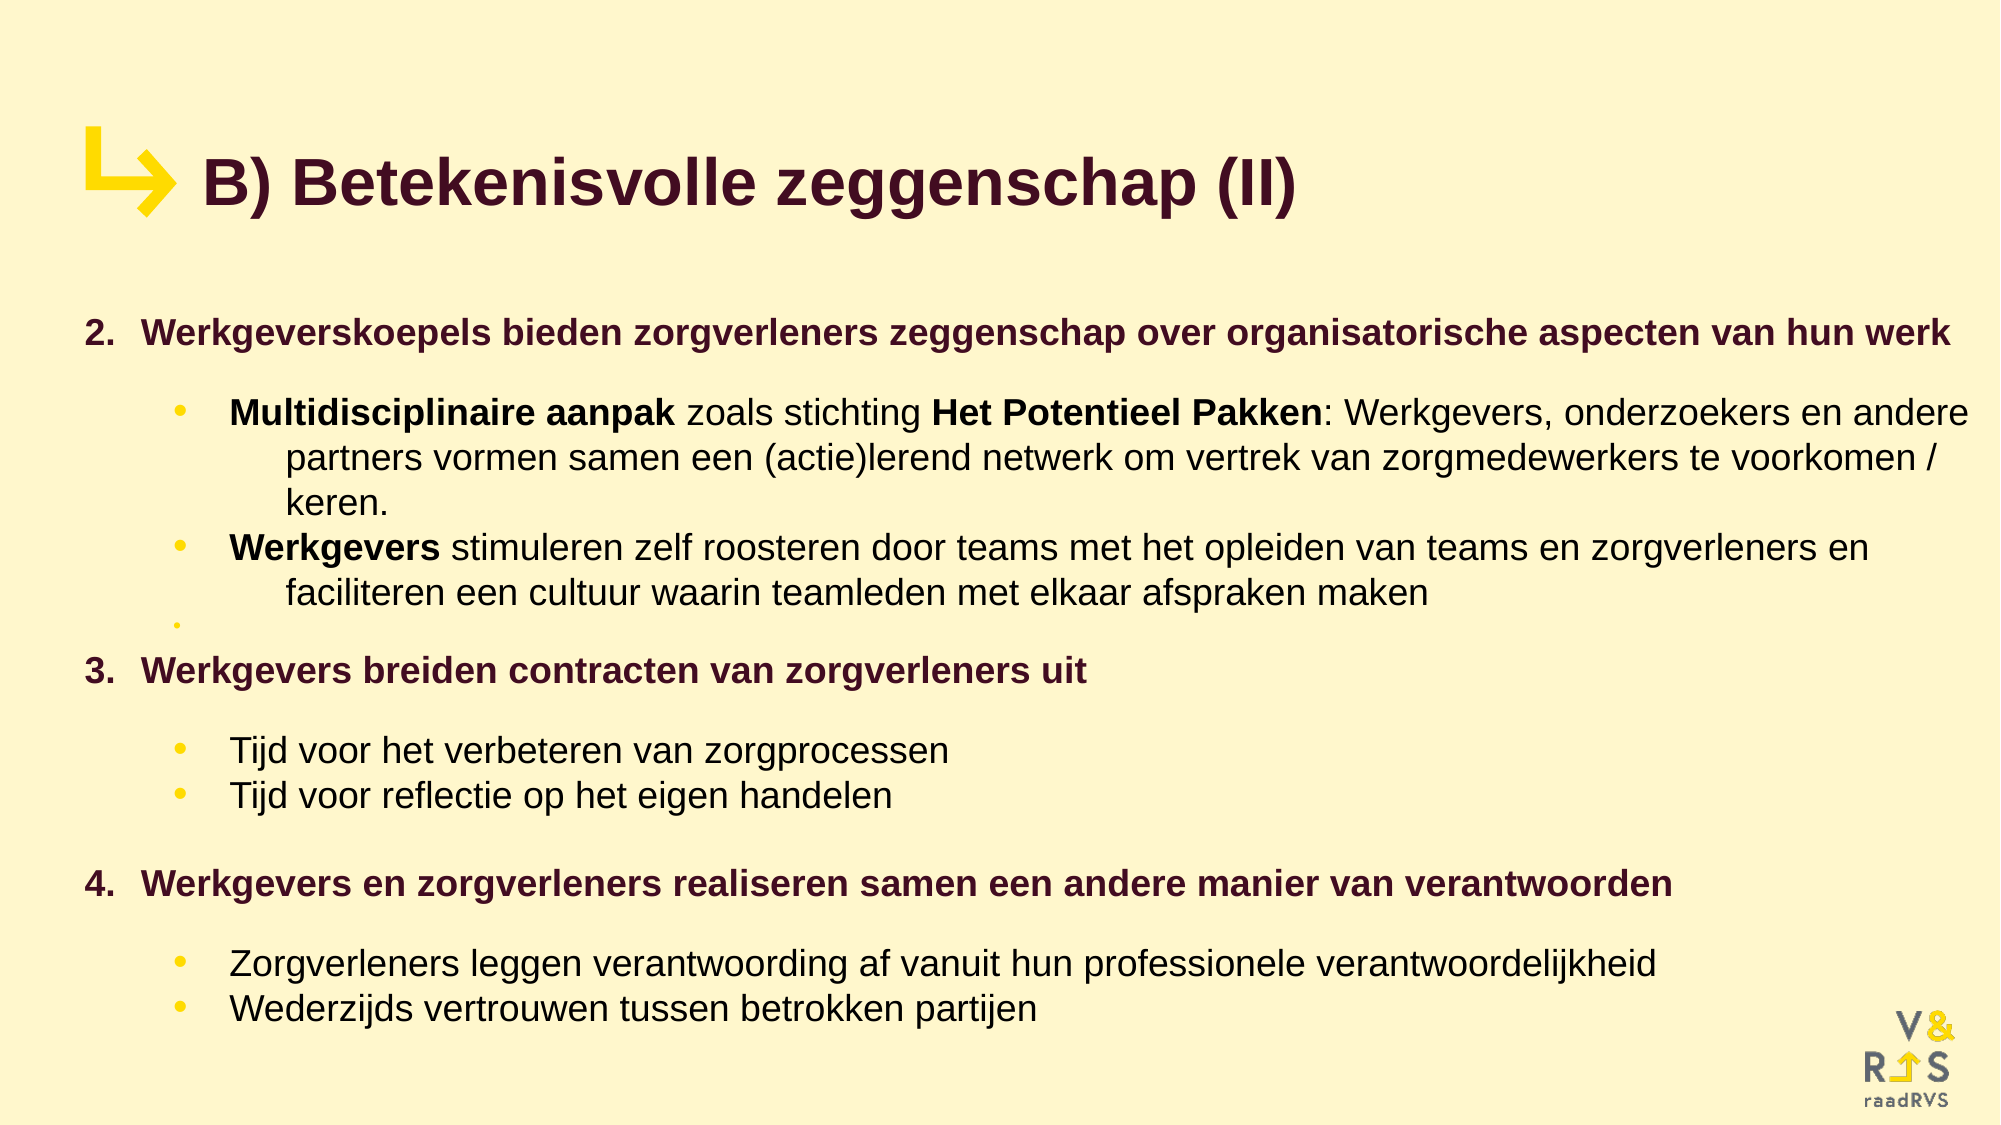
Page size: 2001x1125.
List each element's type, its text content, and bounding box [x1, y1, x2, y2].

list Werkgeverskoepels bieden zorgverleners zeggenschap over organisatorische aspecten van hun werk Multidisciplinaire aanpak zoals stichting Het Potentieel Pakken: Werkgevers, onderzoekers en andere partners vormen samen een (actie)lerend netwerk om vertrek van zorgmedewerkers te voorkomen / keren. Werkgevers stimuleren zelf roosteren door teams met het opleiden van teams en zorgverleners en faciliteren een cultuur waarin teamleden met elkaar afspraken maken Werkgevers breiden contracten van zorgverleners uit Tijd voor het verbeteren van zorgprocessen Tijd voor reflectie op het eigen handelen Werkgevers en zorgverleners realiseren samen een andere manier van verantwoorden Zorgverleners leggen verantwoording af vanuit hun professionele verantwoordelijkheid Wederzijds vertrouwen tussen betrokken partijen [84, 275, 2000, 1067]
title B) Betekenisvolle zeggenschap (II) [202, 138, 1916, 230]
